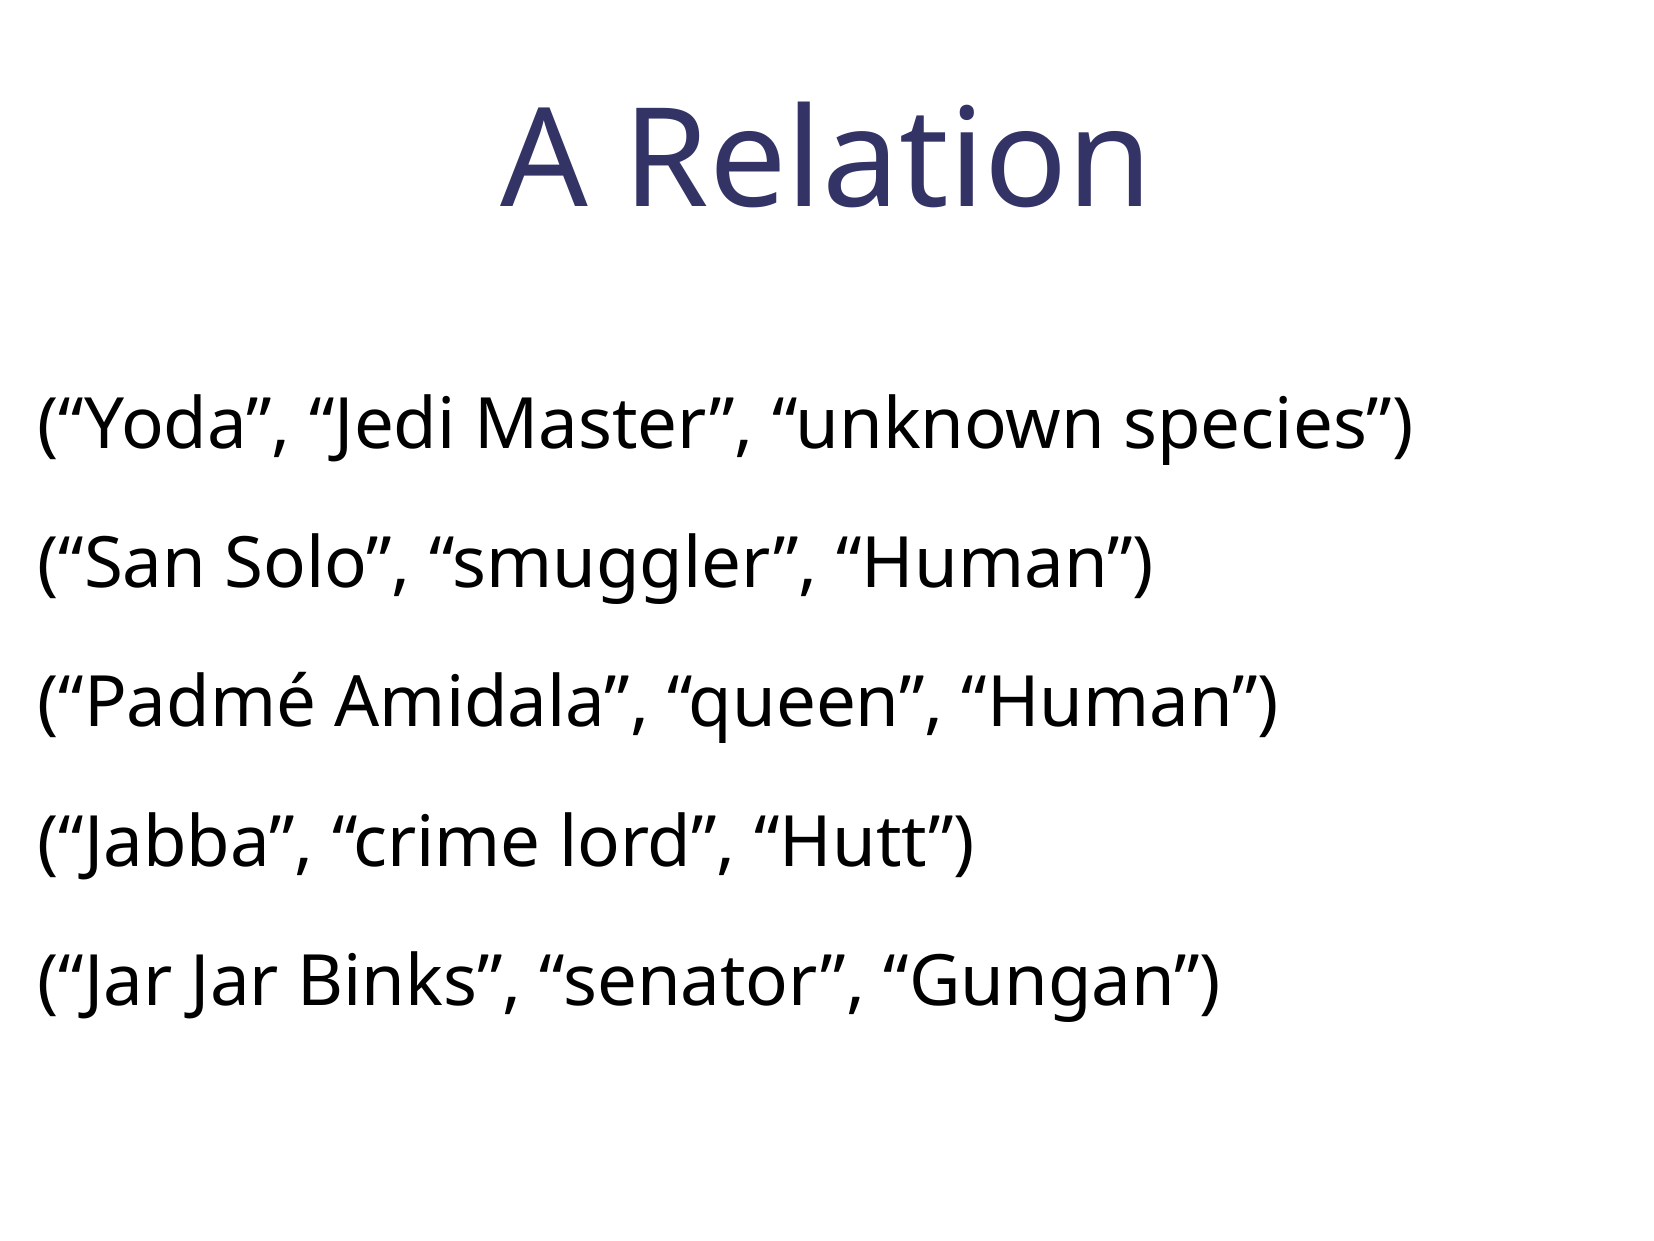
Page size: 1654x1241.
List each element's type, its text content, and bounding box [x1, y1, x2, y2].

title A Relation [82, 56, 1571, 250]
subtitle (“Yoda”, “Jedi Master”, “unknown species”) (“San Solo”, “smuggler”, “Human”) (“Padmé Amidala”, “queen”, “Human”) (“Jabba”, “crime lord”, “Hutt”) (“Jar Jar Binks”, “senator”, “Gungan”) [37, 297, 1613, 1102]
